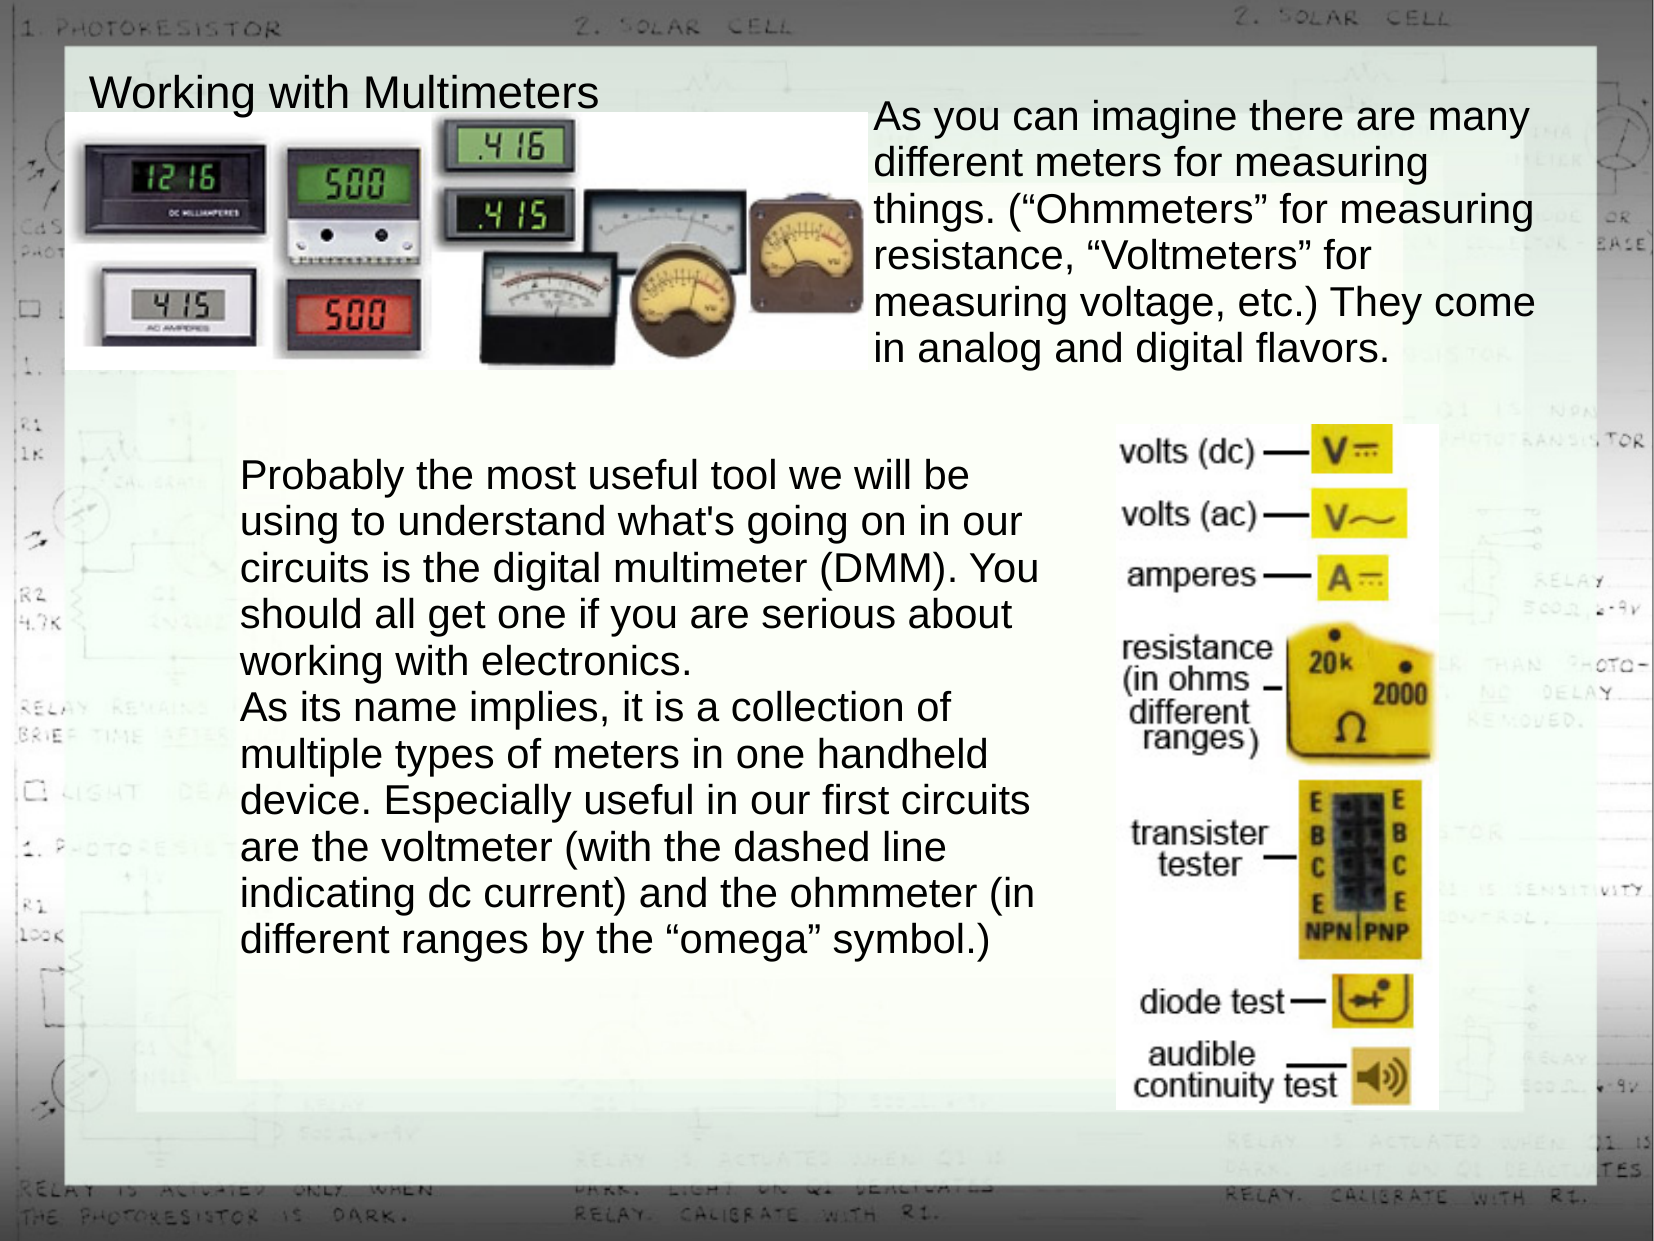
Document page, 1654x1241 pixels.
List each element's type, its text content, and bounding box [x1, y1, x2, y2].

text_box As you can imagine there are many different meters for measuring things. (“Ohmmeters” for measuring resistance, “Voltmeters” for measuring voltage, etc.) They come in analog and digital flavors. [858, 85, 1572, 382]
text_box Probably the most useful tool we will be using to understand what's going on in our circuits is the digital multimeter (DMM). You should all get one if you are serious about working with electronics. As its name implies, it is a collection of multiple types of meters in one handheld device. Especially useful in our first circuits are the voltmeter (with the dashed line indicating dc current) and the ohmmeter (in different ranges by the “omega” symbol.) [225, 444, 1088, 977]
picture [0, 0, 1654, 1241]
text_box Working with Multimeters [74, 59, 637, 126]
